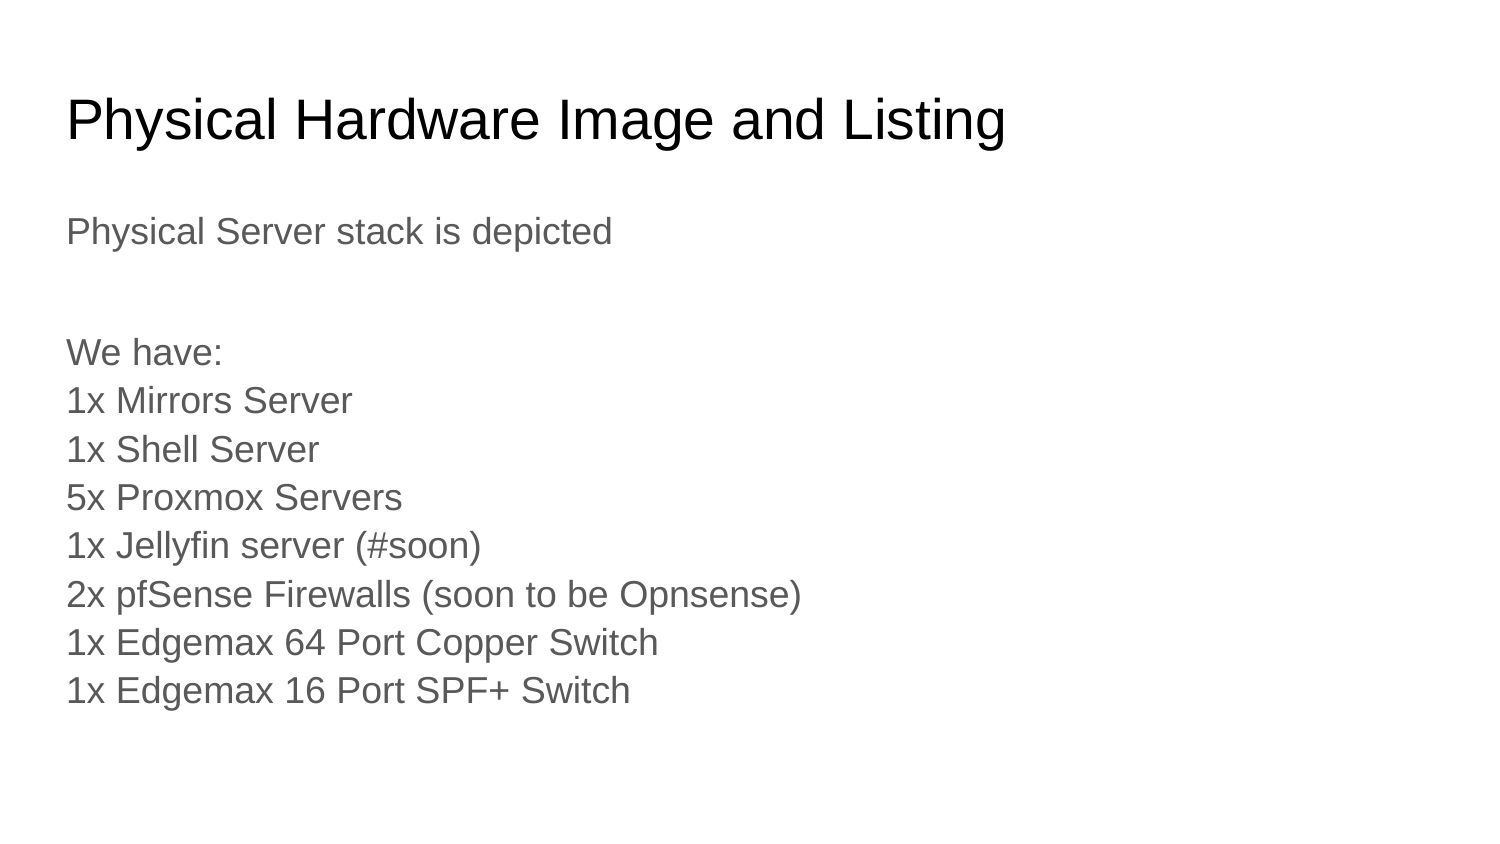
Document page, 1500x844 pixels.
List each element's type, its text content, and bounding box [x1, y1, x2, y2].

list Physical Server stack is depicted We have: 1x Mirrors Server 1x Shell Server 5x Proxmox Servers 1x Jellyfin server (#soon) 2x pfSense Firewalls (soon to be Opnsense) 1x Edgemax 64 Port Copper Switch 1x Edgemax 16 Port SPF+ Switch [51, 189, 843, 834]
title Physical Hardware Image and Listing [51, 72, 1449, 167]
